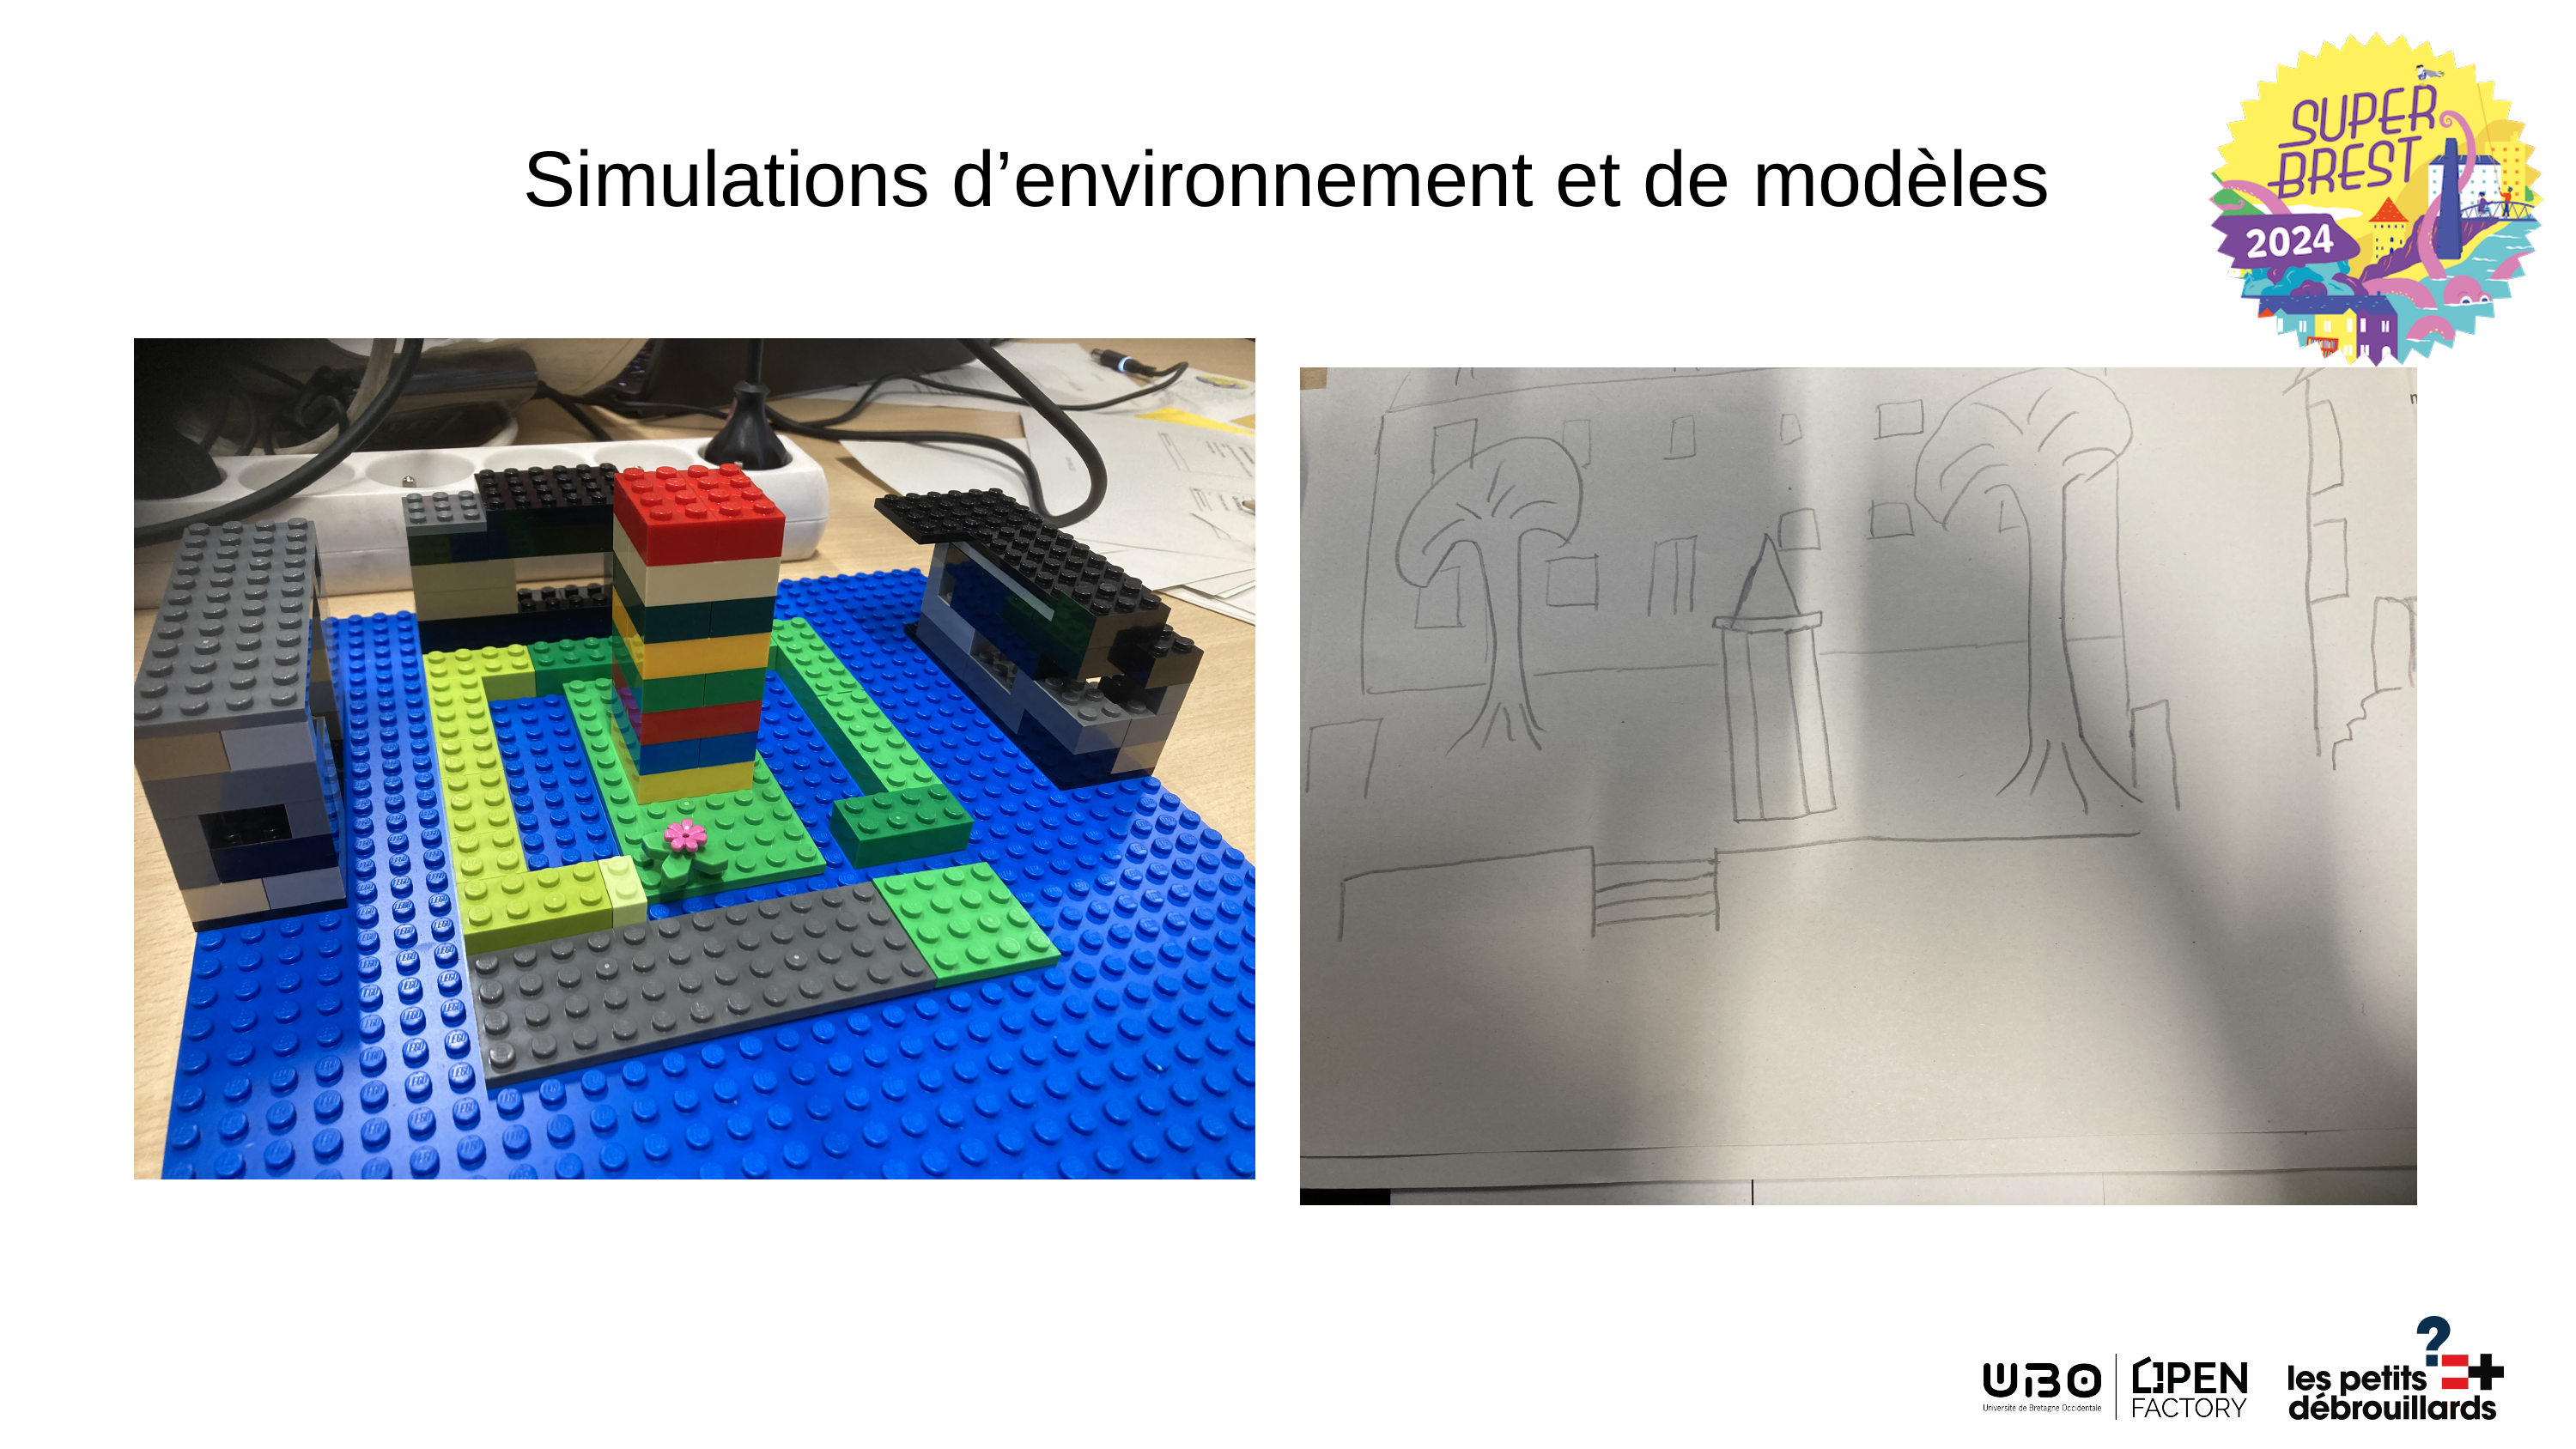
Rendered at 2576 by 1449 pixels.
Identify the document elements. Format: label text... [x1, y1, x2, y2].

picture [1984, 1354, 2247, 1420]
picture [134, 338, 1255, 1179]
picture [1300, 0, 2576, 1205]
title Simulations d’environnement et de modèles [129, 58, 2447, 300]
picture [2288, 1316, 2504, 1420]
